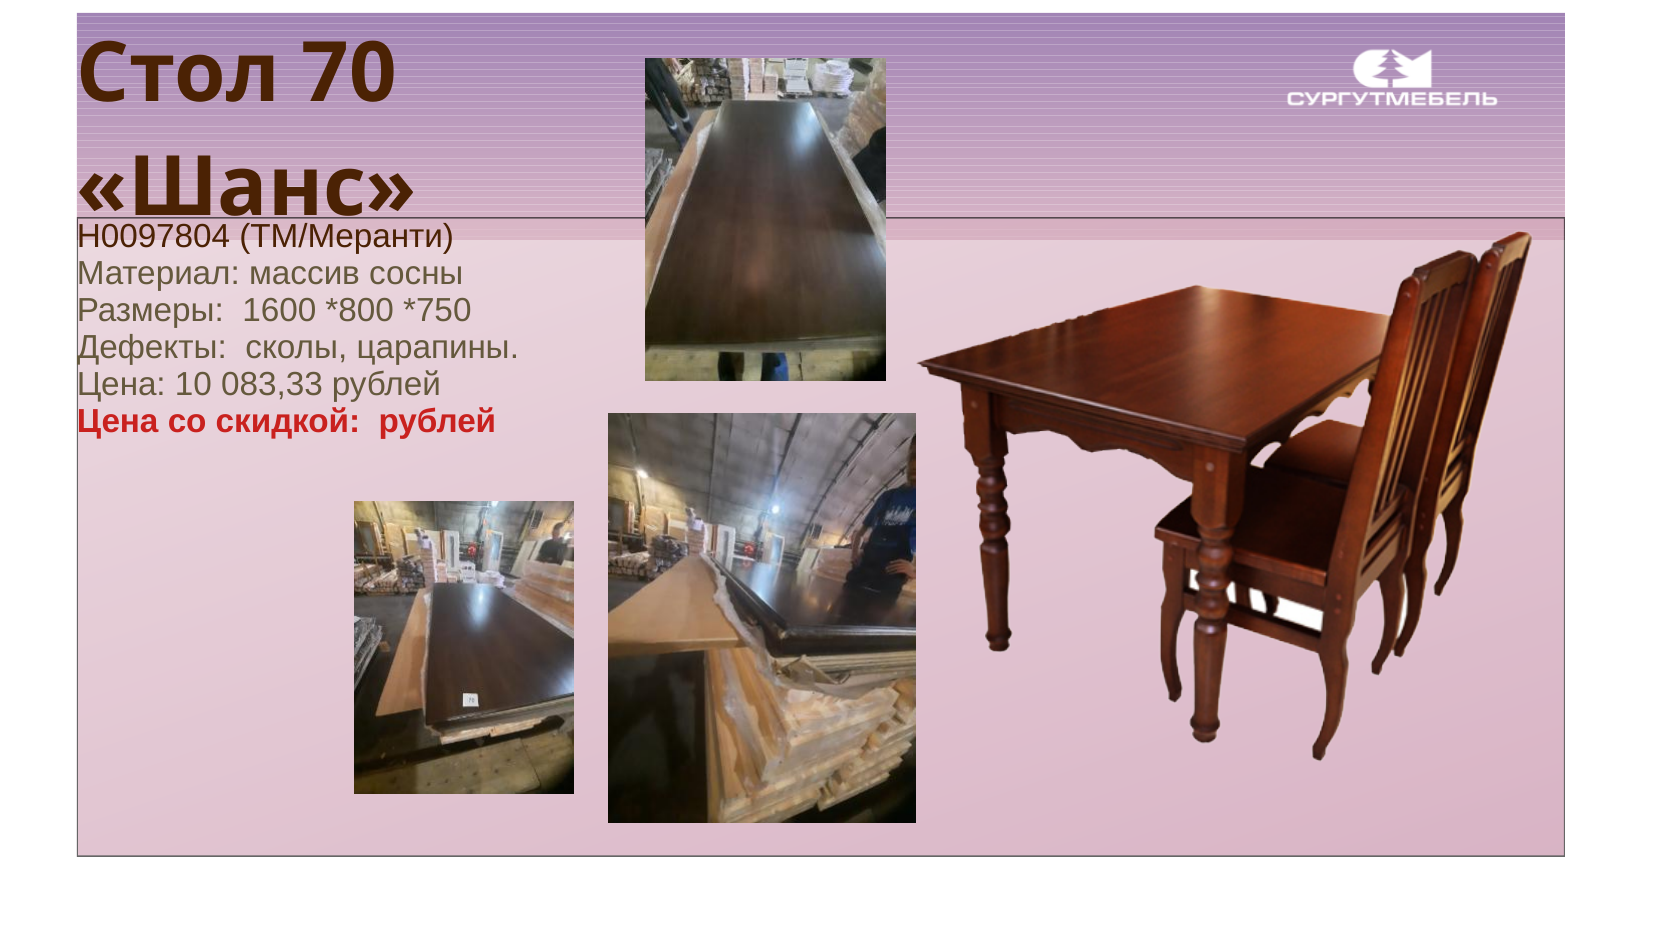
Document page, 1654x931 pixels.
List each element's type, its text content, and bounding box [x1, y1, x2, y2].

title Стол 70 «Шанс» [76, 23, 1565, 217]
picture [608, 58, 1634, 824]
subtitle Н0097804 (ТМ/Меранти) Материал: массив сосны Размеры: 1600 *800 *750 Дефекты: сколы, царапины. Цена: 10 083,33 рублей Цена со скидкой: рублей [76, 217, 1565, 857]
picture [1262, 5, 1513, 170]
picture [354, 501, 574, 794]
